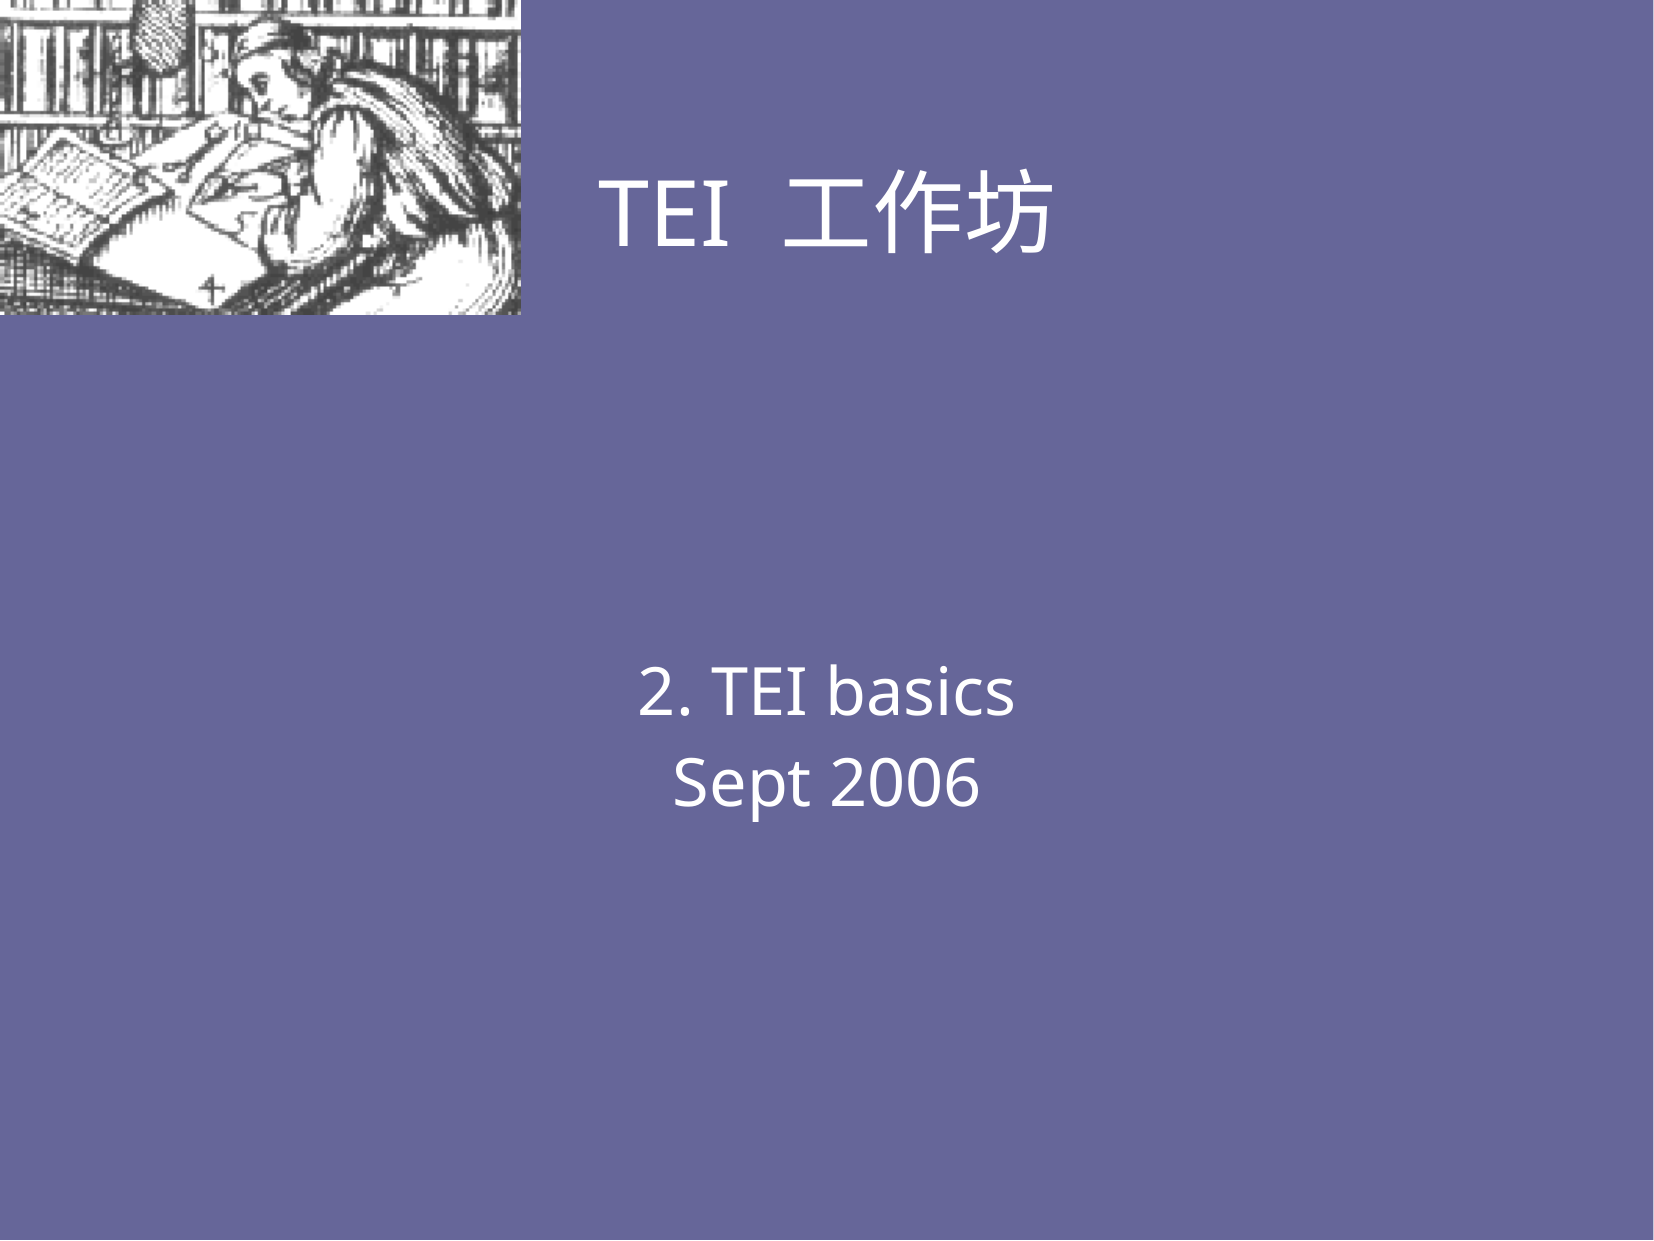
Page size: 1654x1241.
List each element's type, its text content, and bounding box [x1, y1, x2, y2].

subtitle 2. TEI basics Sept 2006 [121, 344, 1534, 1127]
title TEI 工作坊 [521, 102, 1534, 310]
picture [0, 0, 521, 315]
